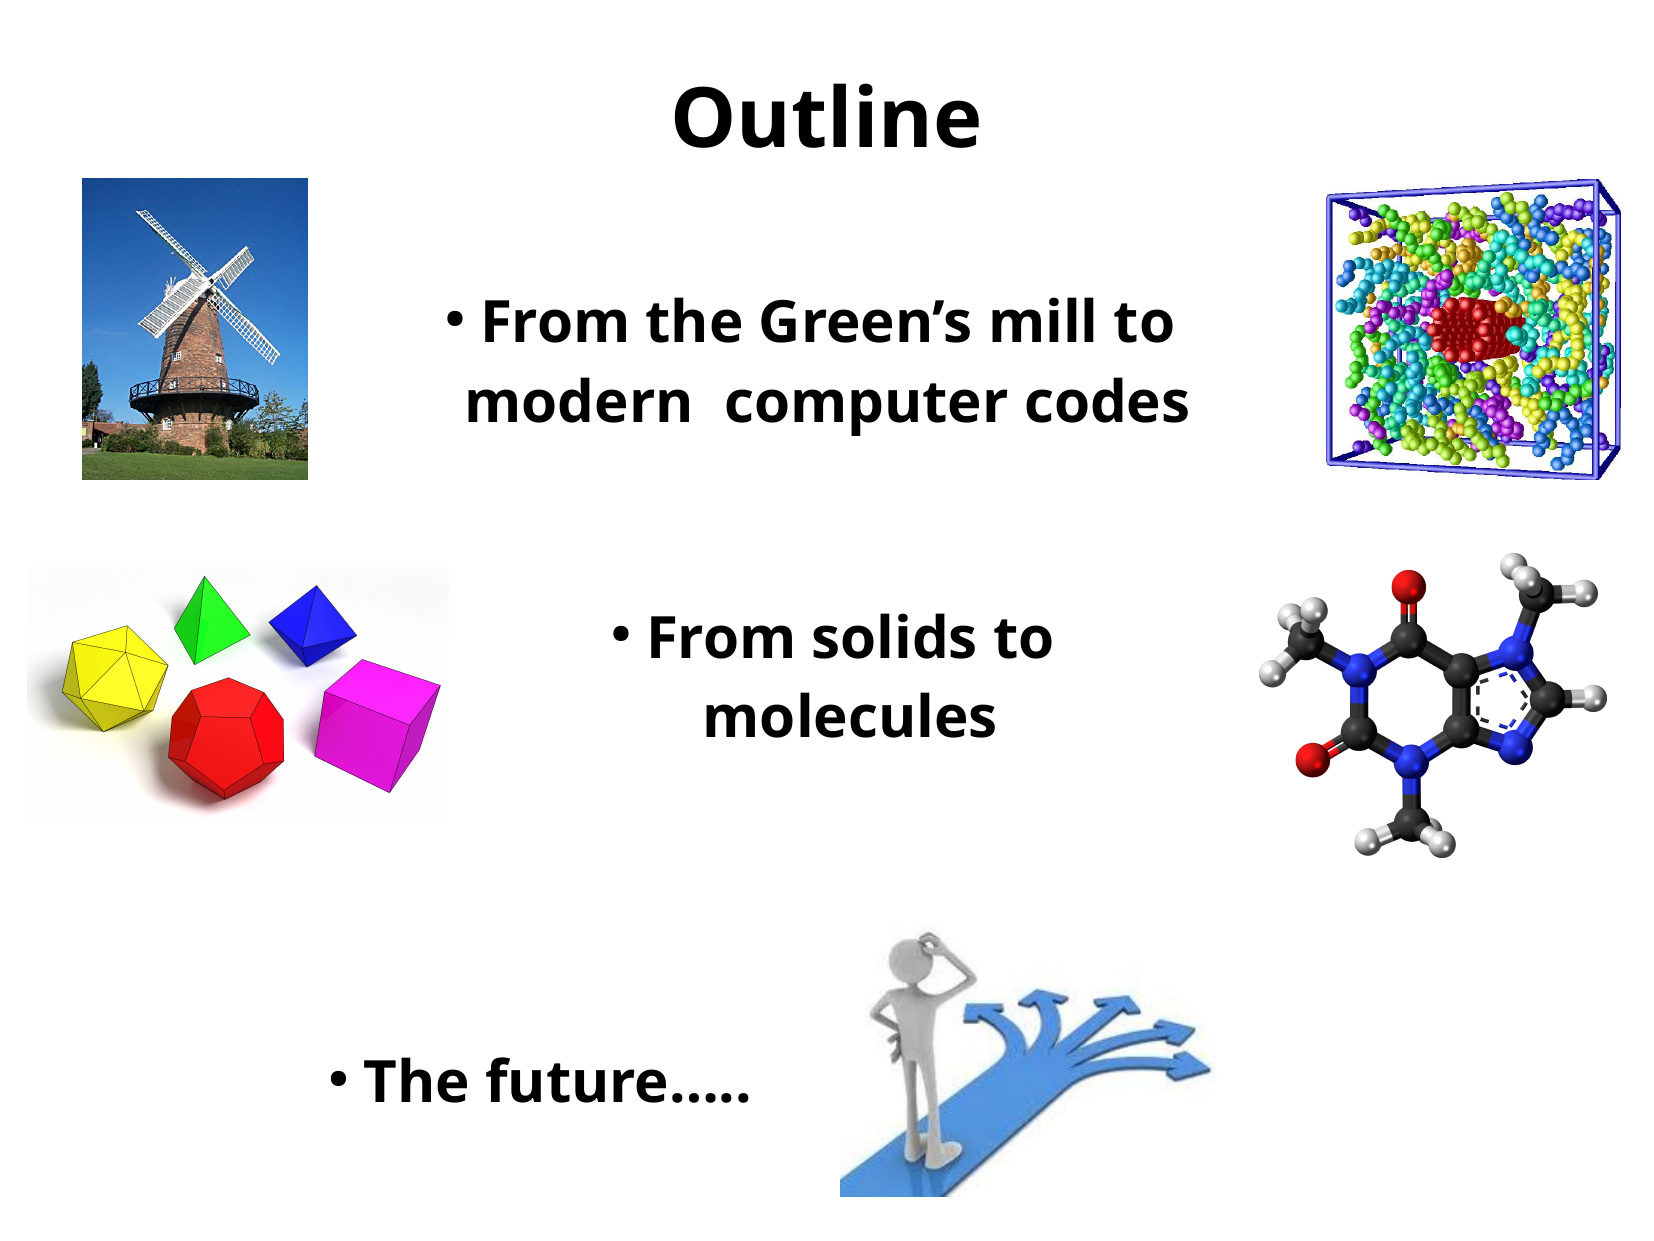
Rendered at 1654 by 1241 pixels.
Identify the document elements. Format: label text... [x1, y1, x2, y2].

picture [1245, 539, 1621, 872]
text_box From the Green’s mill to modern computer codes [345, 255, 1276, 466]
picture [27, 567, 449, 820]
picture [1326, 179, 1621, 481]
text_box The future….. [195, 975, 840, 1186]
text_box From solids to molecules [465, 600, 1201, 751]
picture [82, 178, 308, 481]
picture [840, 914, 1233, 1197]
title Outline [82, 49, 1571, 181]
